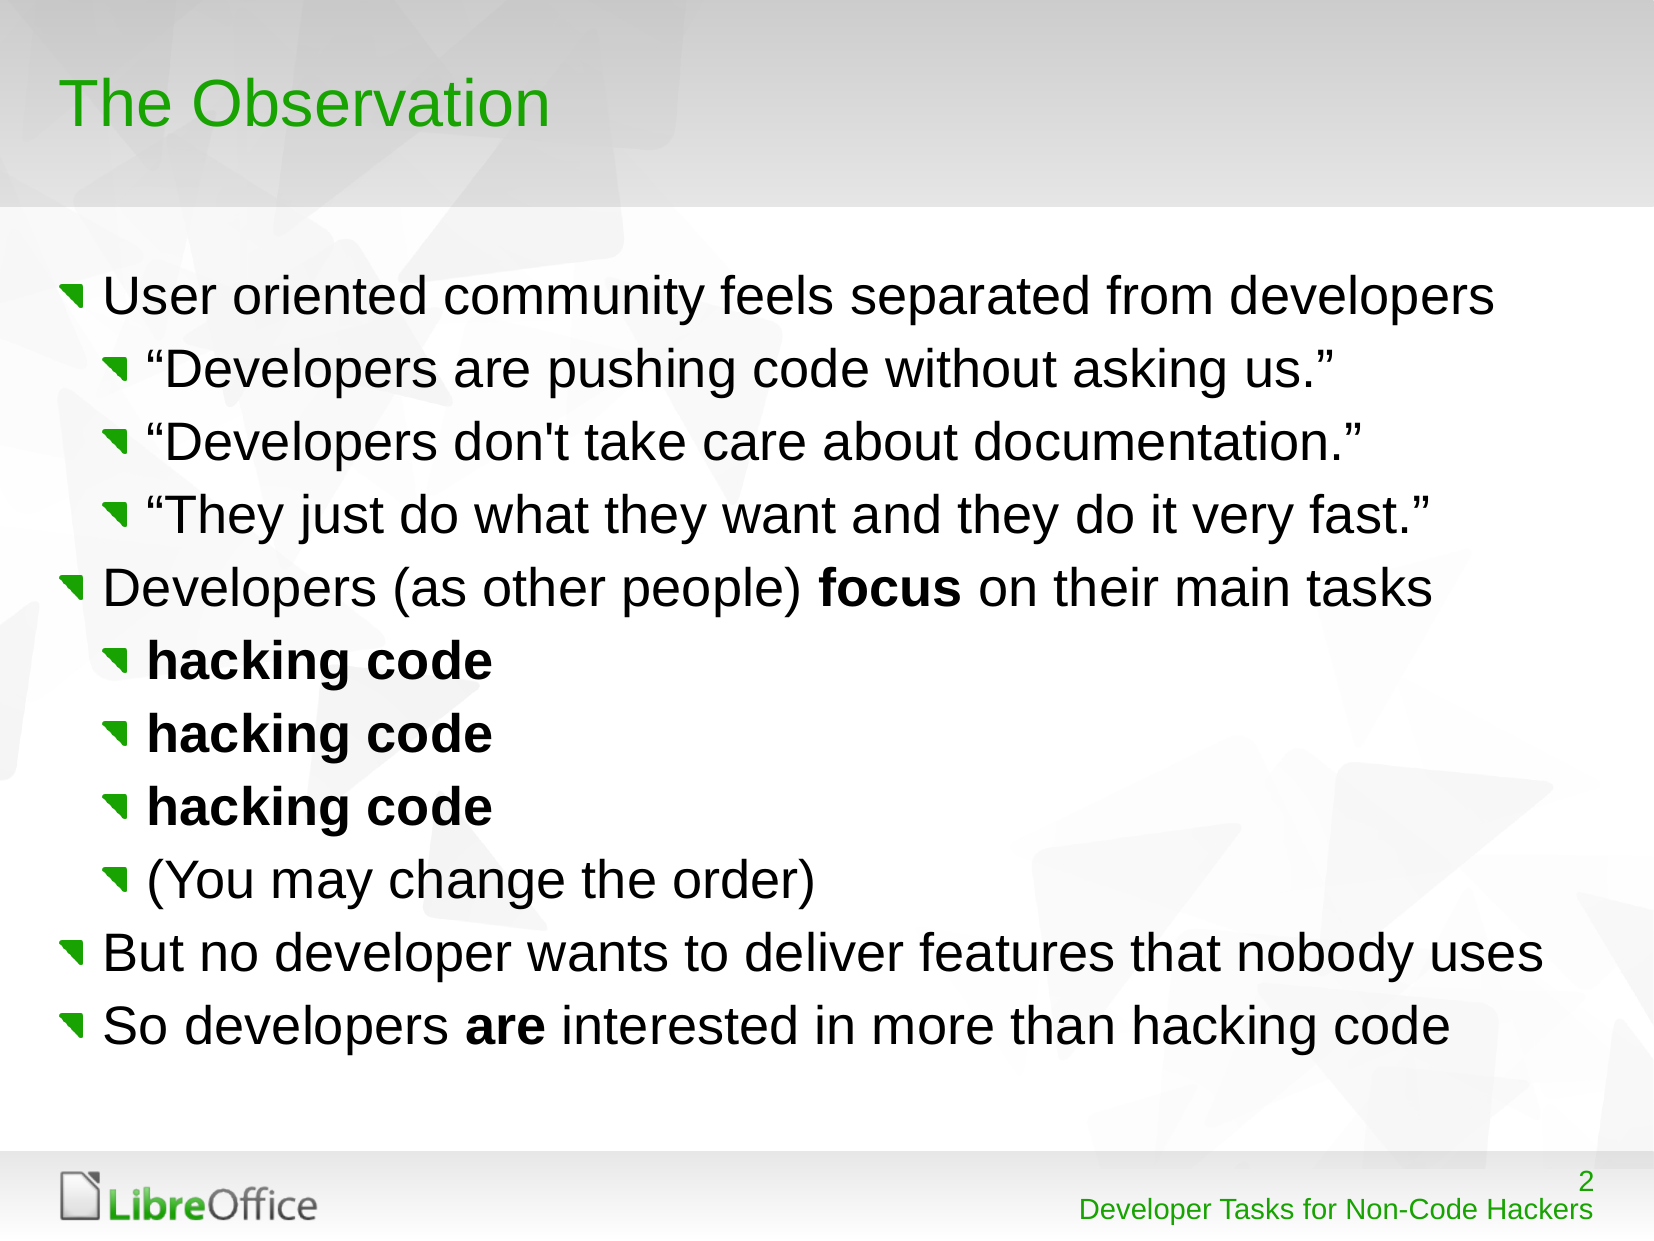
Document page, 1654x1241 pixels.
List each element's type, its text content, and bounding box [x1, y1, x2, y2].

list User oriented community feels separated from developers “Developers are pushing code without asking us.” “Developers don't take care about documentation.” “They just do what they want and they do it very fast.” Developers (as other people) focus on their main tasks hacking code hacking code hacking code (You may change the order) But no developer wants to deliver features that nobody uses So developers are interested in more than hacking code [59, 265, 1595, 1085]
title The Observation [59, 29, 1595, 178]
picture [0, 0, 783, 931]
picture [41, 1152, 337, 1240]
picture [915, 548, 1654, 1169]
